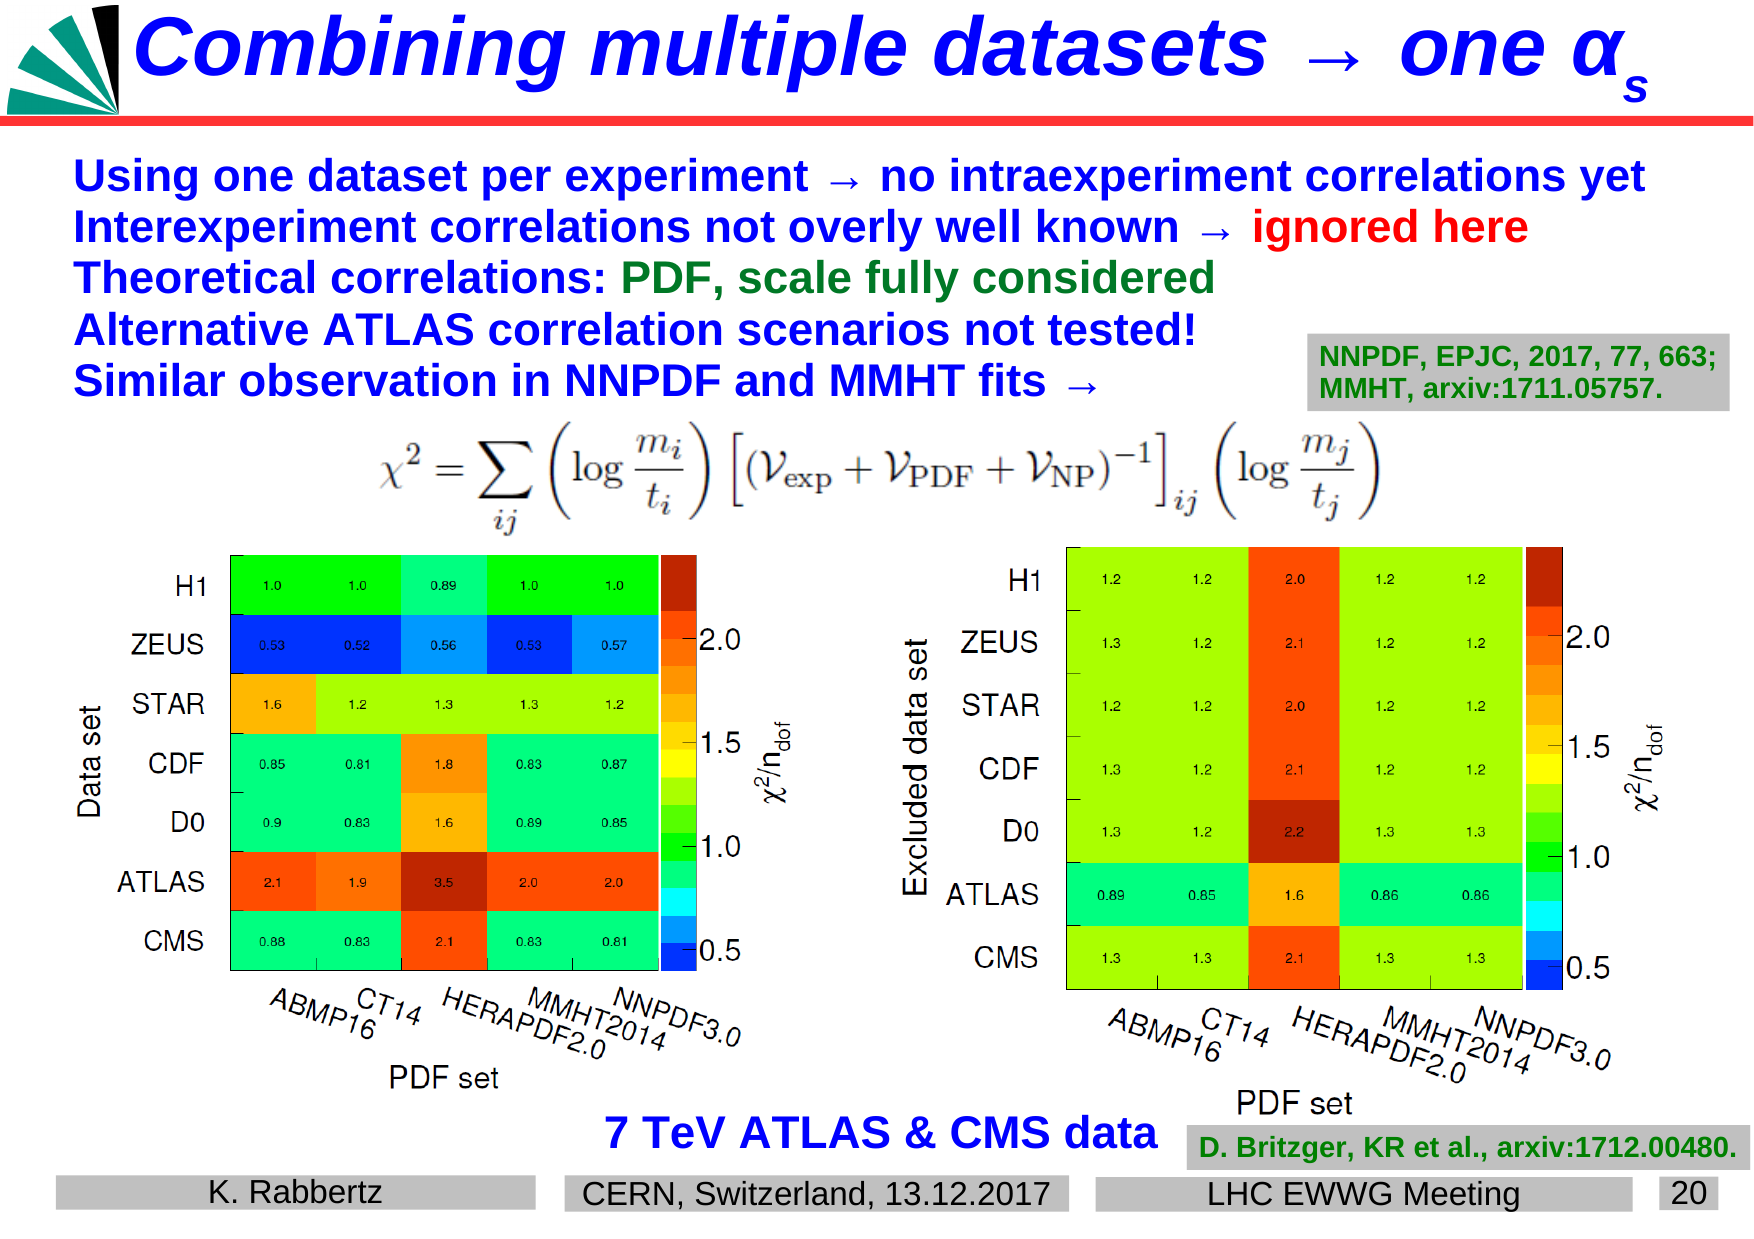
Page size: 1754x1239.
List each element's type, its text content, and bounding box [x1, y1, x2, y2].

text_box NNPDF, EPJC, 2017, 77, 663; MMHT, arxiv:1711.05757. [1307, 333, 1727, 412]
text_box Using one dataset per experiment → no intraexperiment correlations yet Interexperiment correlations not overly well known → ignored here Theoretical correlations: PDF, scale fully considered Alternative ATLAS correlation scenarios not tested! Similar observation in NNPDF and MMHT fits → [61, 144, 1659, 413]
text_box D. Britzger, KR et al., arxiv:1712.00480. [1186, 1125, 1750, 1170]
picture [363, 413, 1676, 1129]
picture [69, 543, 801, 1106]
title Combining multiple datasets → one αs [123, 0, 1659, 114]
text_box 7 TeV ATLAS & CMS data [591, 1101, 1162, 1165]
picture [7, 5, 119, 116]
